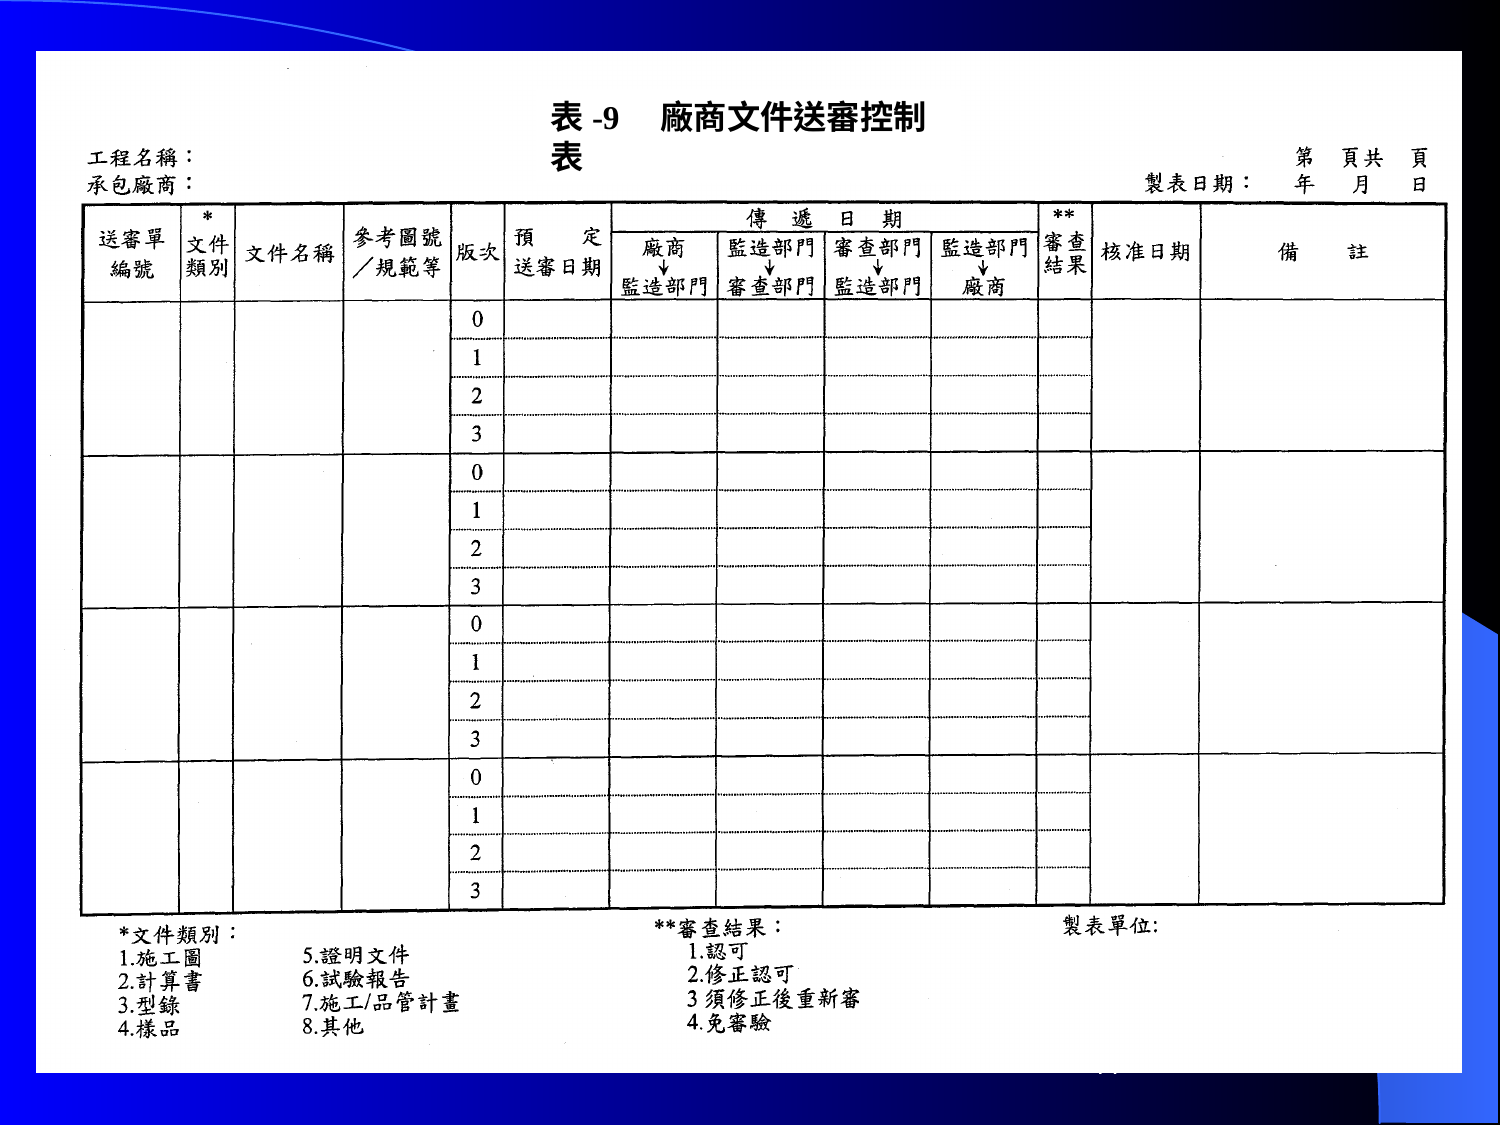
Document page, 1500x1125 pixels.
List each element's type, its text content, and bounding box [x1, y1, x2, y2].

text_box 表-9 廠商文件送審控制表 [535, 88, 961, 144]
text_box [1074, 1073, 1388, 1101]
picture [36, 51, 1462, 1073]
